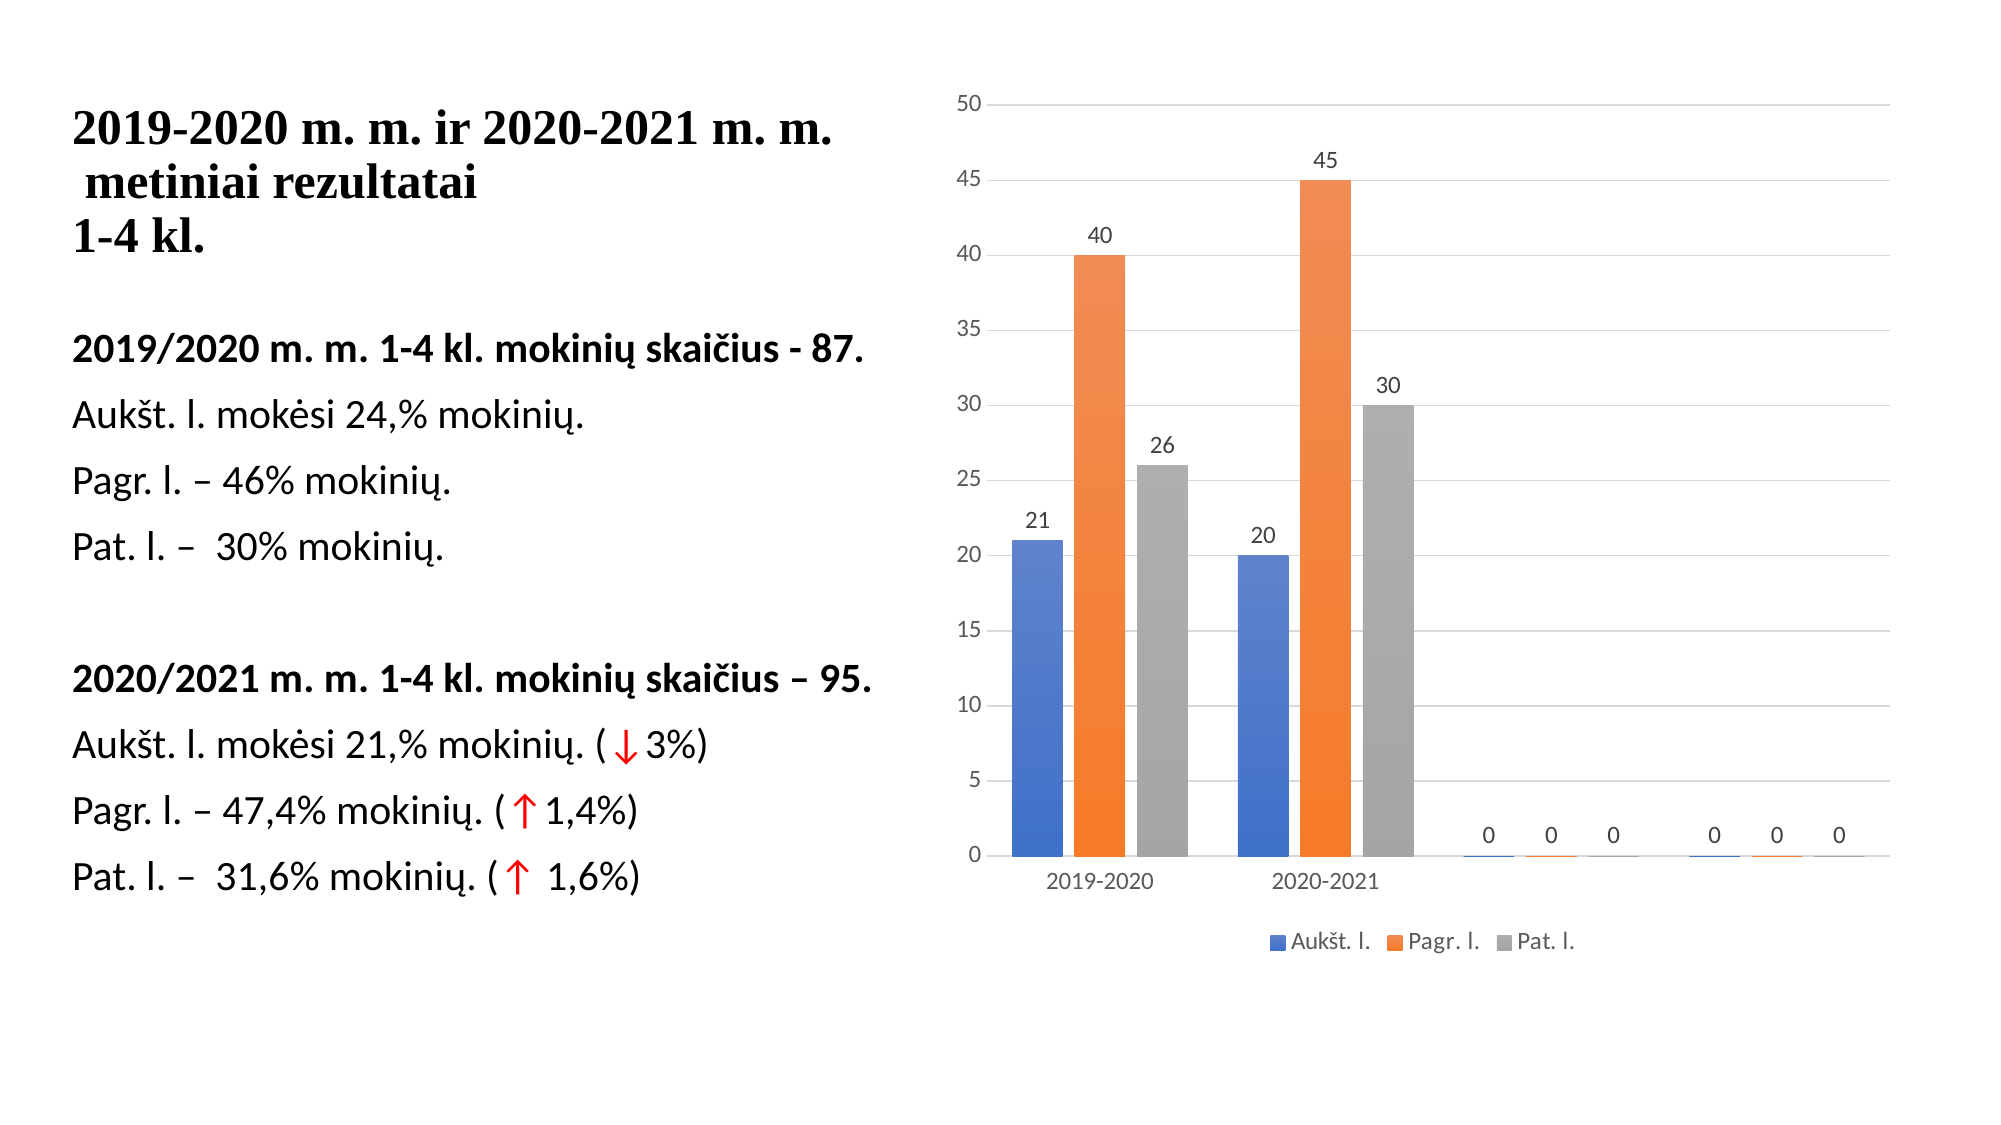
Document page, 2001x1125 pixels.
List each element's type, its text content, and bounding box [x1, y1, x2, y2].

list 2019/2020 m. m. 1-4 kl. mokinių skaičius - 87. Aukšt. l. mokėsi 24,% mokinių. Pagr. l. – 46% mokinių. Pat. l. – 30% mokinių. 2020/2021 m. m. 1-4 kl. mokinių skaičius – 95. Aukšt. l. mokėsi 21,% mokinių. (↓3%) Pagr. l. – 47,4% mokinių. (↑1,4%) Pat. l. – 31,6% mokinių. (↑ 1,6%) [57, 258, 917, 963]
title 2019-2020 m. m. ir 2020-2021 m. m. metiniai rezultatai 1-4 kl. [57, 42, 851, 258]
chart [936, 75, 1910, 962]
